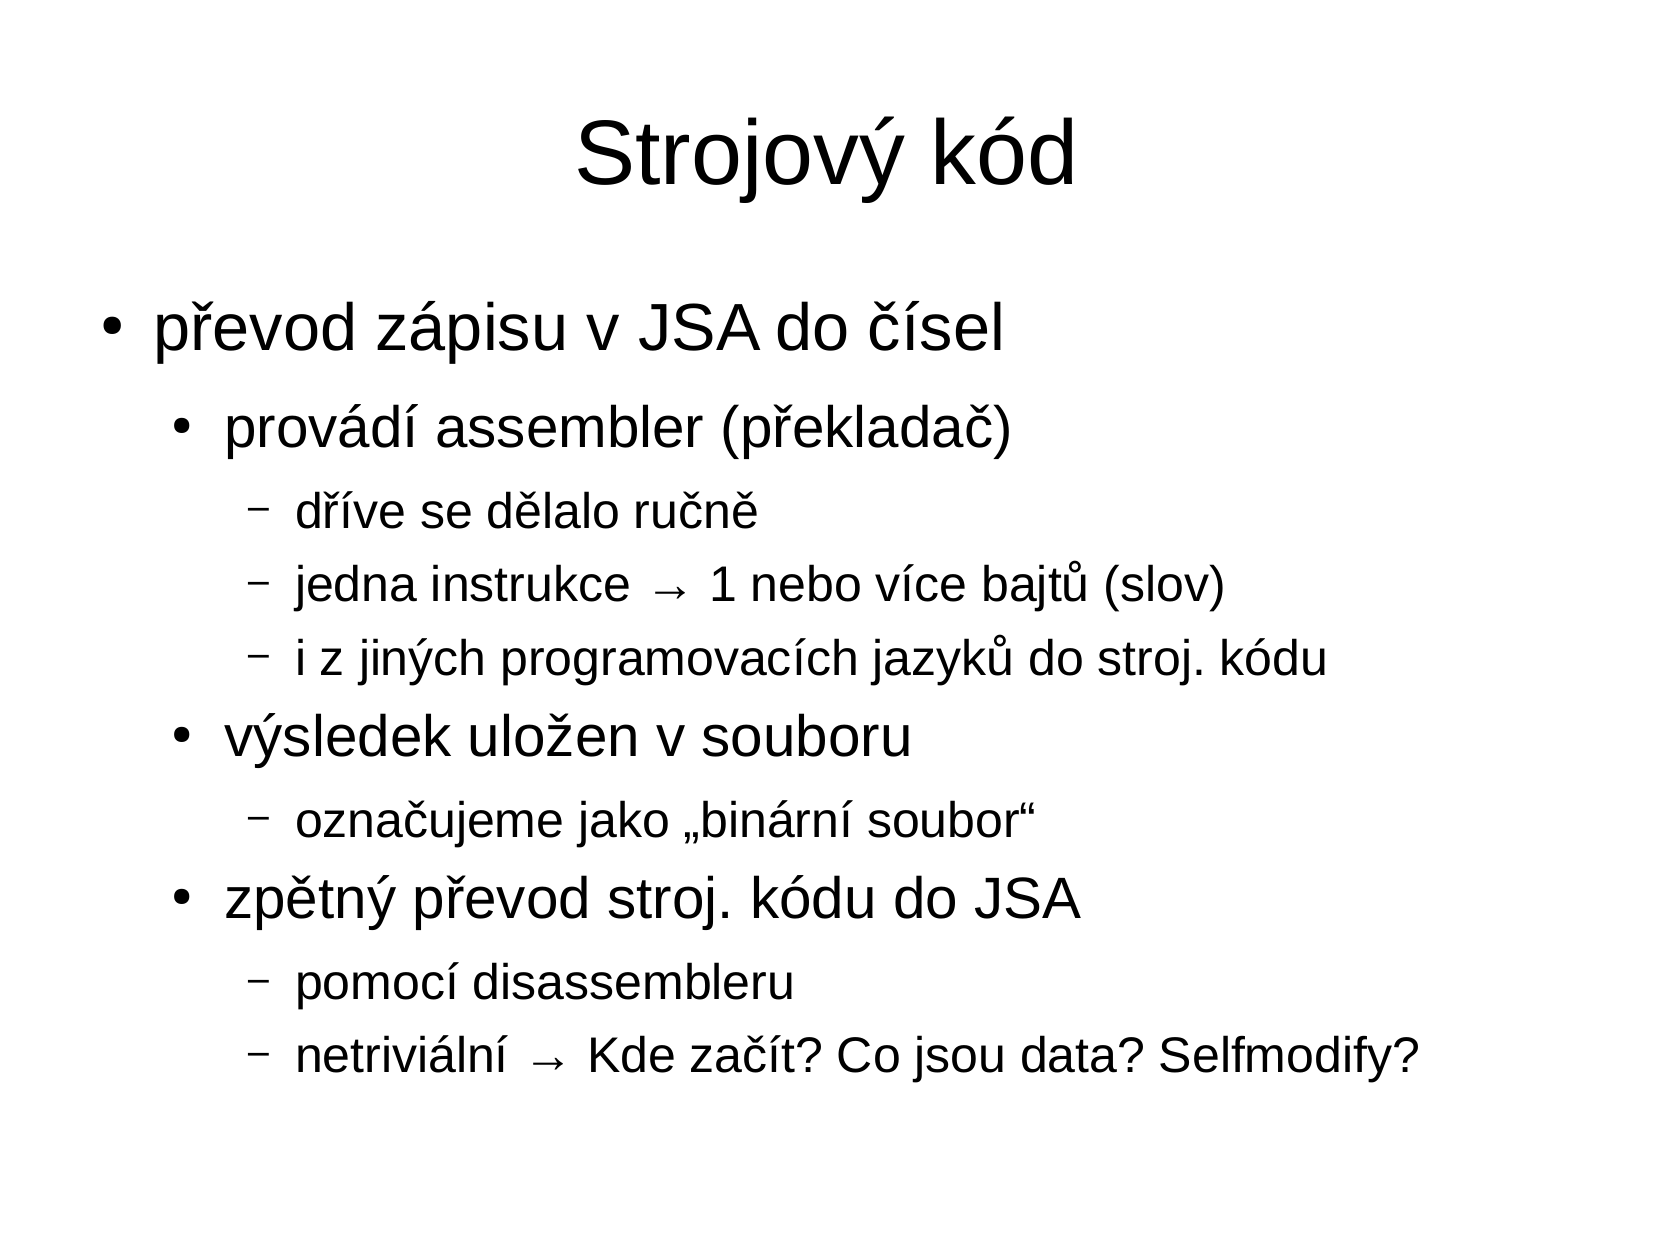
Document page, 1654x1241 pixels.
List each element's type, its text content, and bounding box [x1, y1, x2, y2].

title Strojový kód [82, 56, 1571, 250]
list převod zápisu v JSA do čísel provádí assembler (překladač) dříve se dělalo ručně jedna instrukce → 1 nebo více bajtů (slov) i z jiných programovacích jazyků do stroj. kódu výsledek uložen v souboru označujeme jako „binární soubor“ zpětný převod stroj. kódu do JSA pomocí disassembleru netriviální → Kde začít? Co jsou data? Selfmodify? [82, 290, 1571, 1094]
